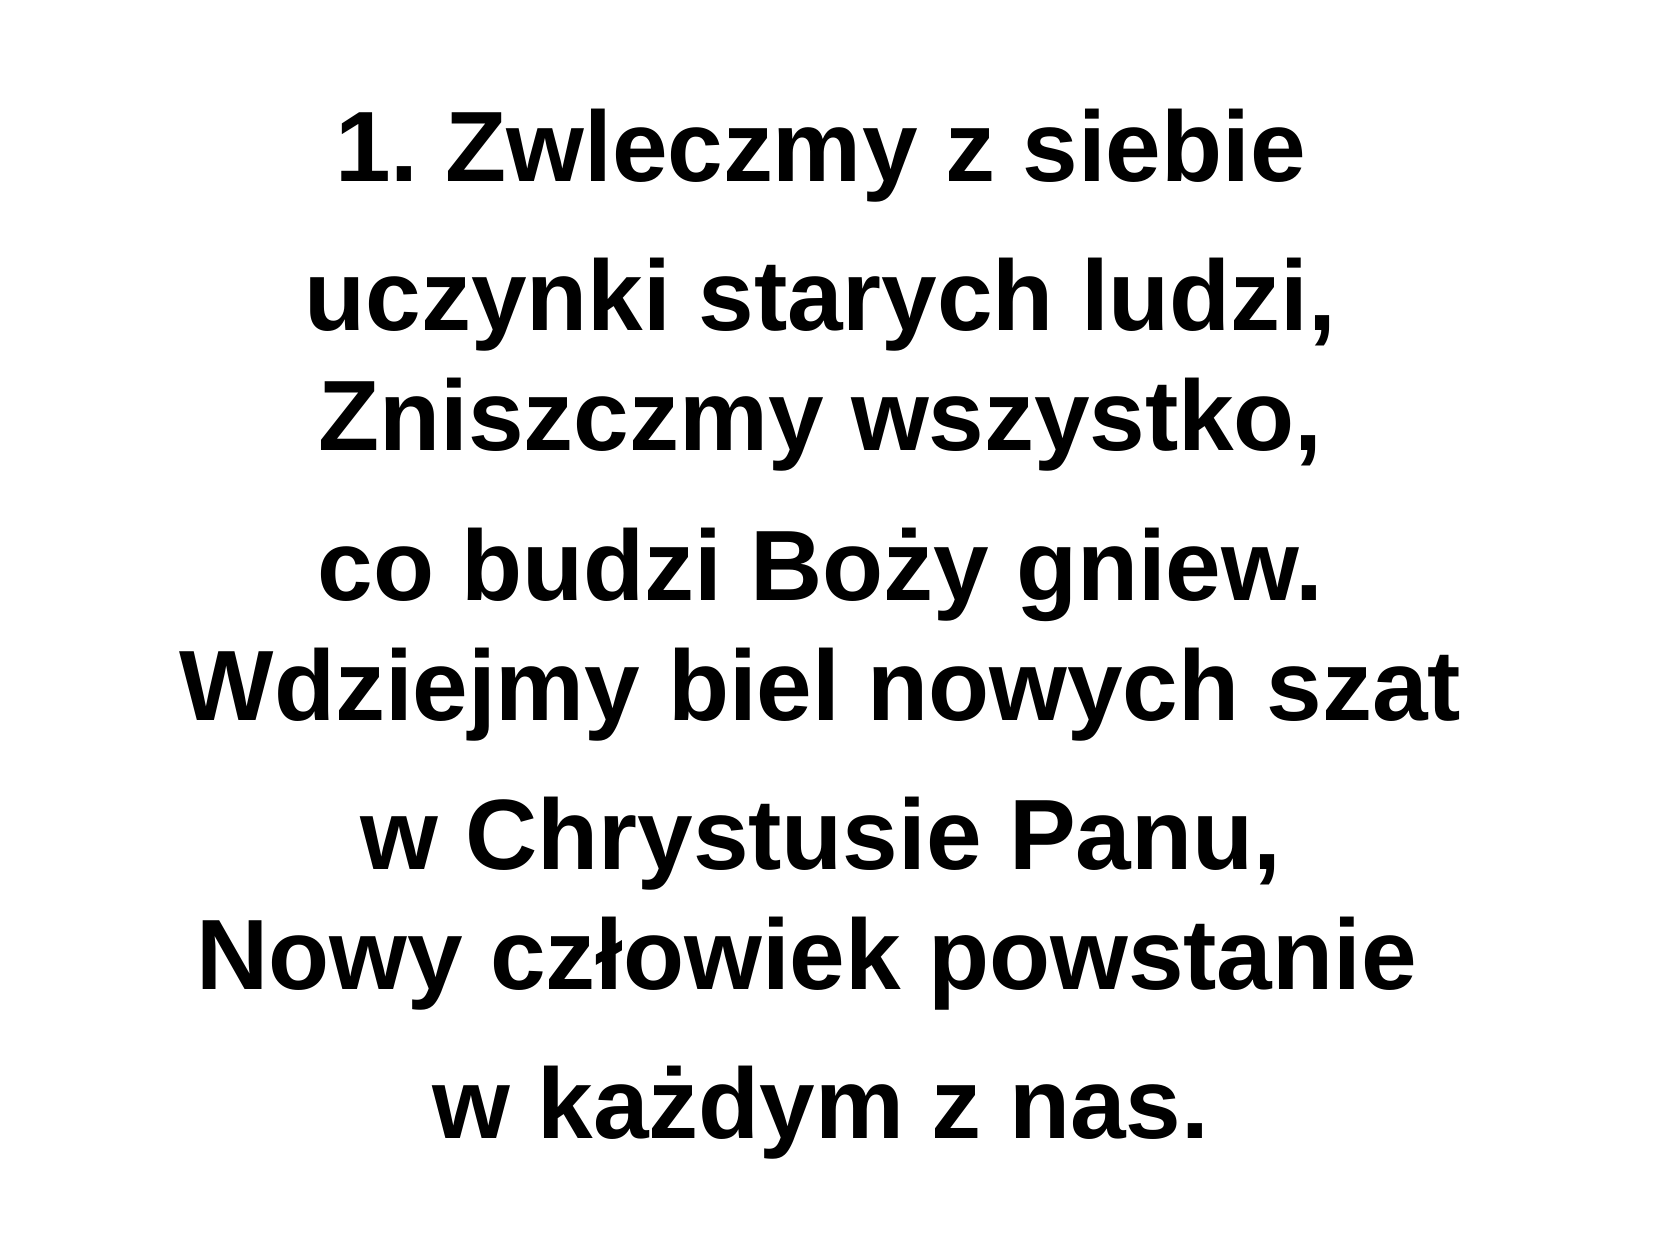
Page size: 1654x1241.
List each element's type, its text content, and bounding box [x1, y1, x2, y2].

subtitle 1. Zwleczmy z siebie uczynki starych ludzi, Zniszczmy wszystko, co budzi Boży gniew. Wdziejmy biel nowych szat w Chrystusie Panu, Nowy człowiek powstanie w każdym z nas. [0, 76, 1642, 1164]
